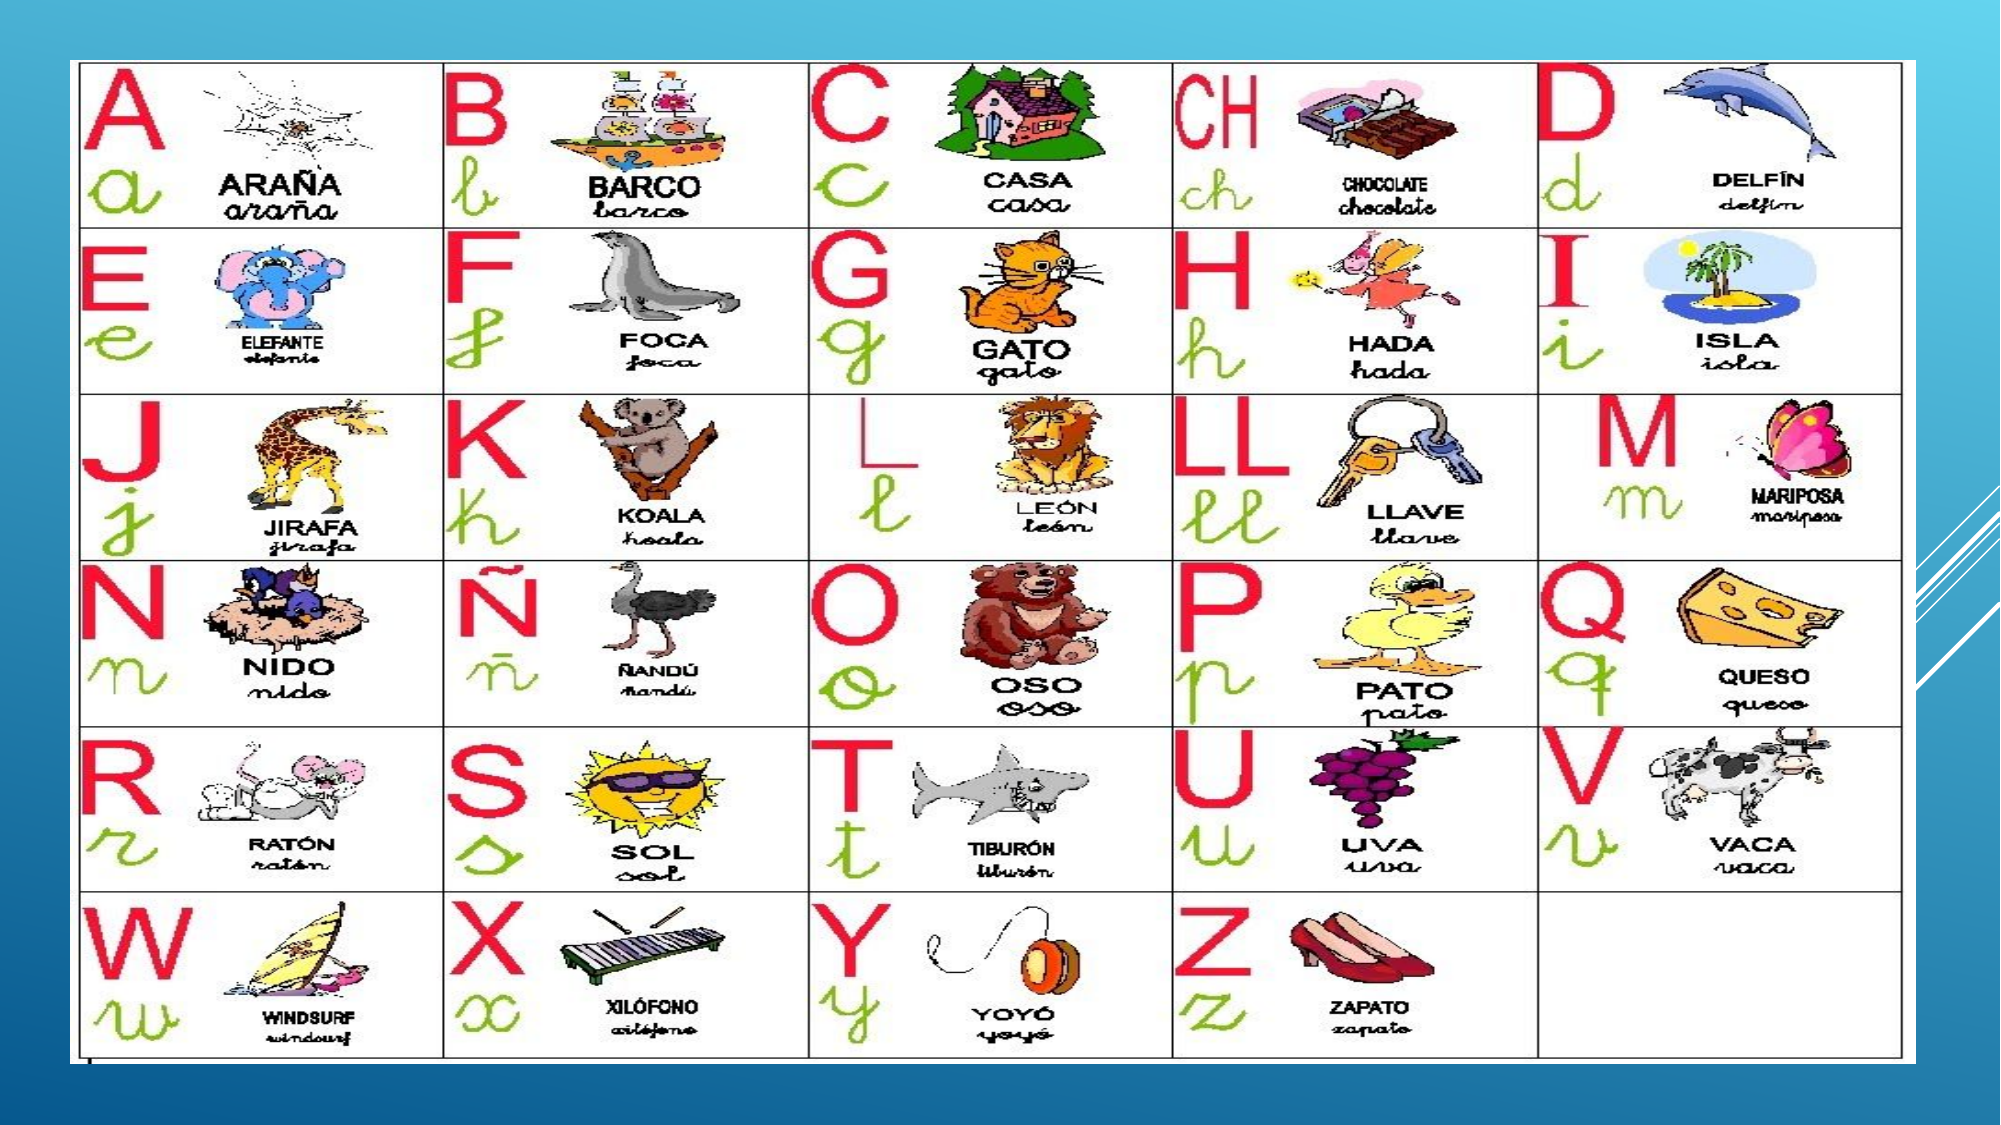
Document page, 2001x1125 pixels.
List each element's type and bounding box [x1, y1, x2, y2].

picture [70, 60, 1916, 1065]
